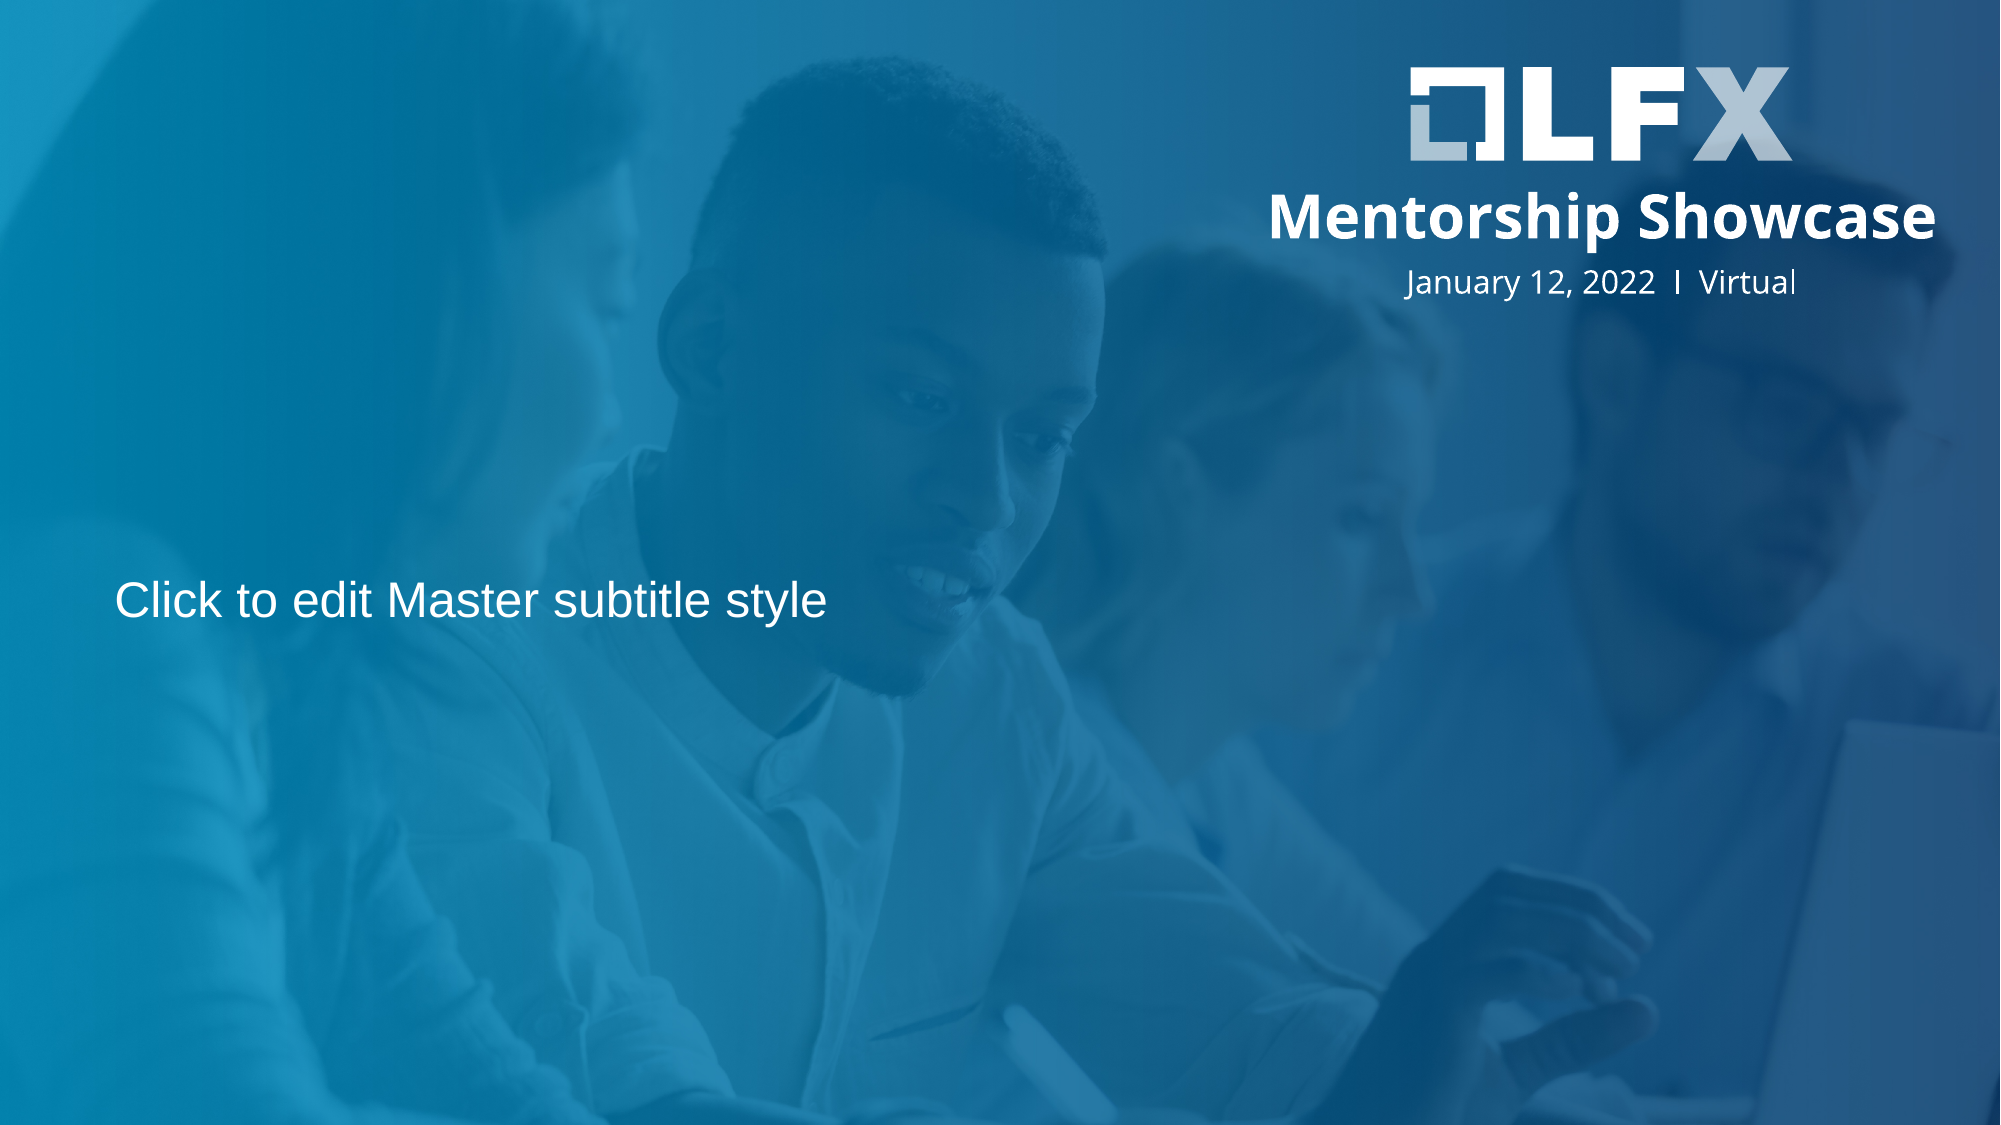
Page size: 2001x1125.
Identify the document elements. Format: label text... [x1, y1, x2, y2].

subtitle Click to edit Master subtitle style [99, 564, 1116, 683]
